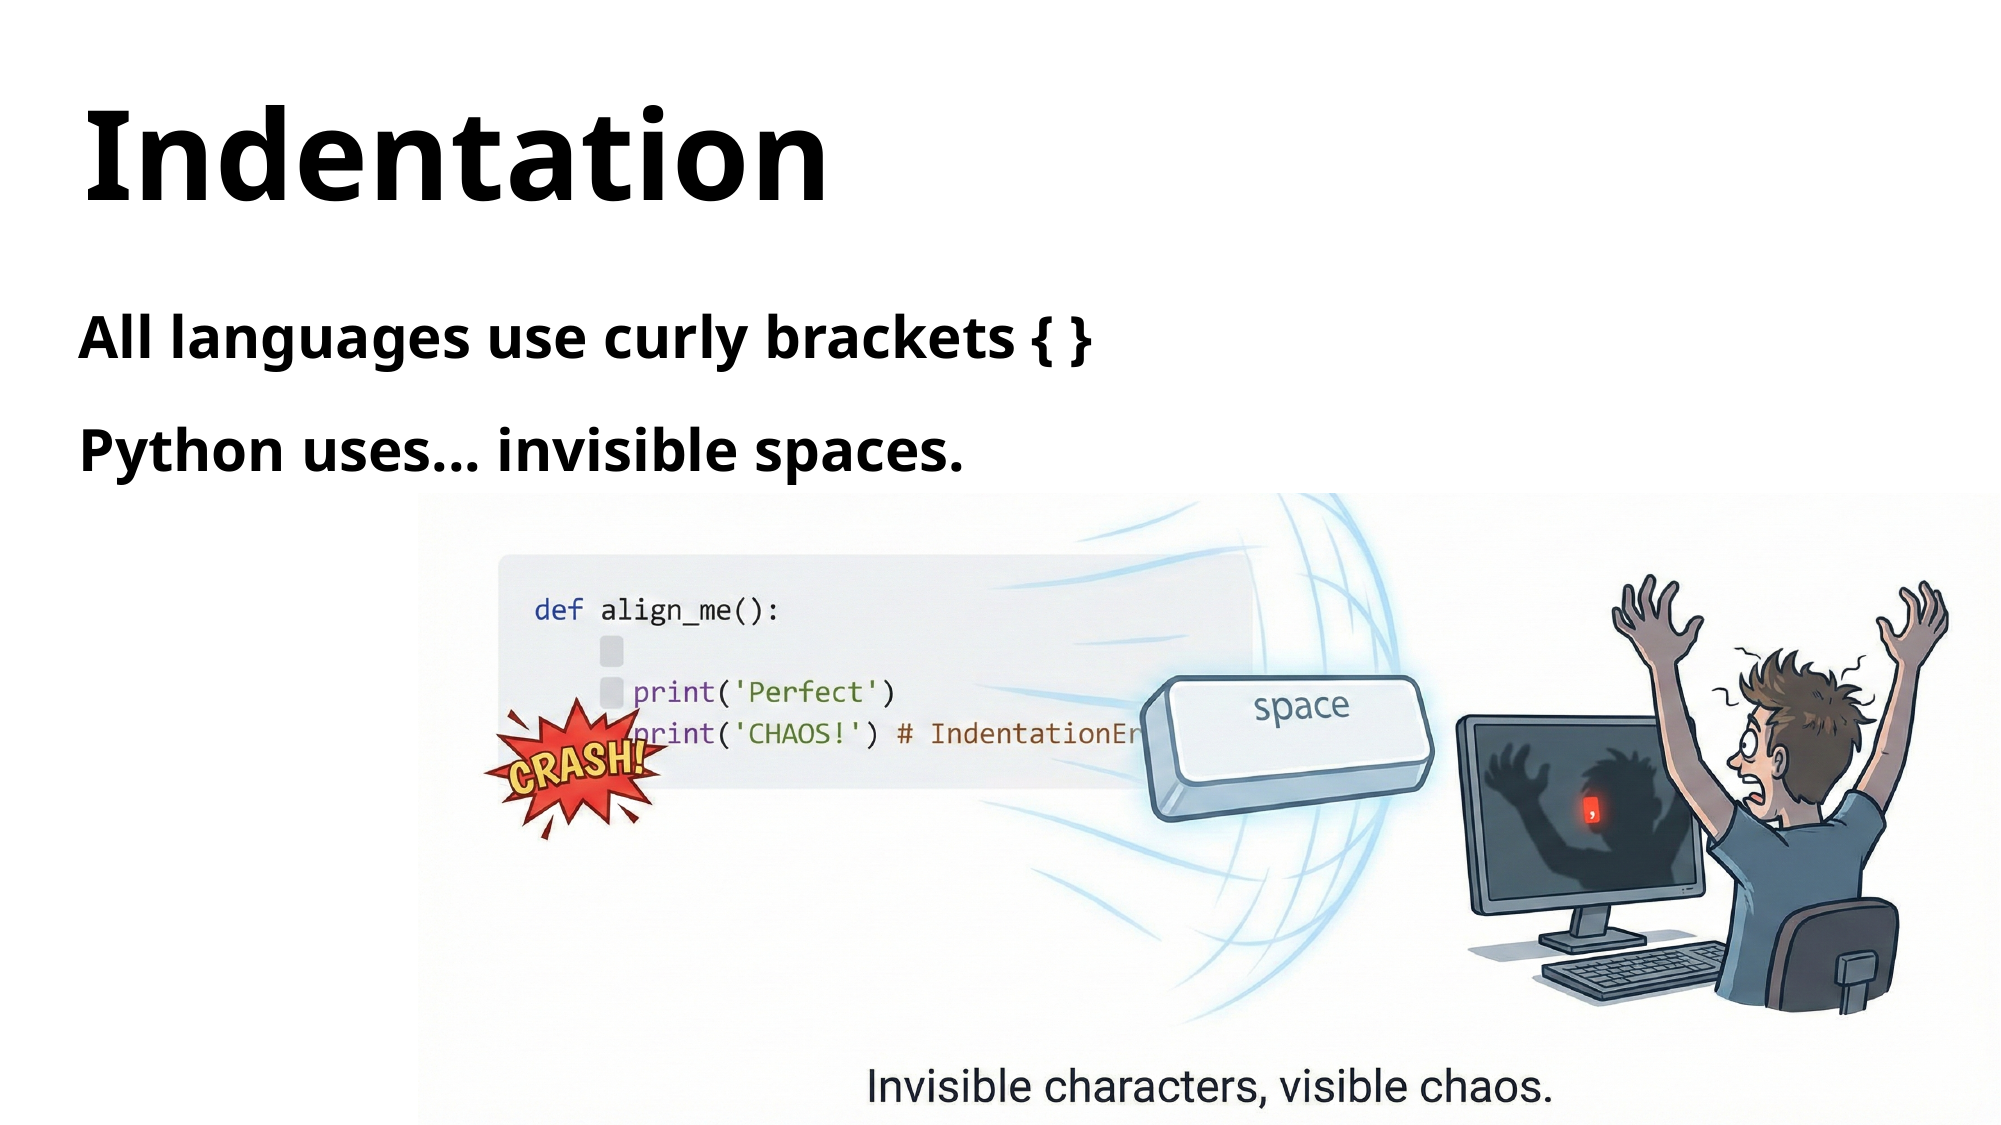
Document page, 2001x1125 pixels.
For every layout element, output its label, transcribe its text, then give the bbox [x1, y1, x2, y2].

text_box All languages use curly brackets { } [63, 292, 1018, 379]
picture [418, 491, 2000, 1125]
text_box [345, 180, 2000, 491]
text_box Python uses... invisible spaces. [63, 405, 935, 491]
text_box Indentation [69, 67, 766, 235]
